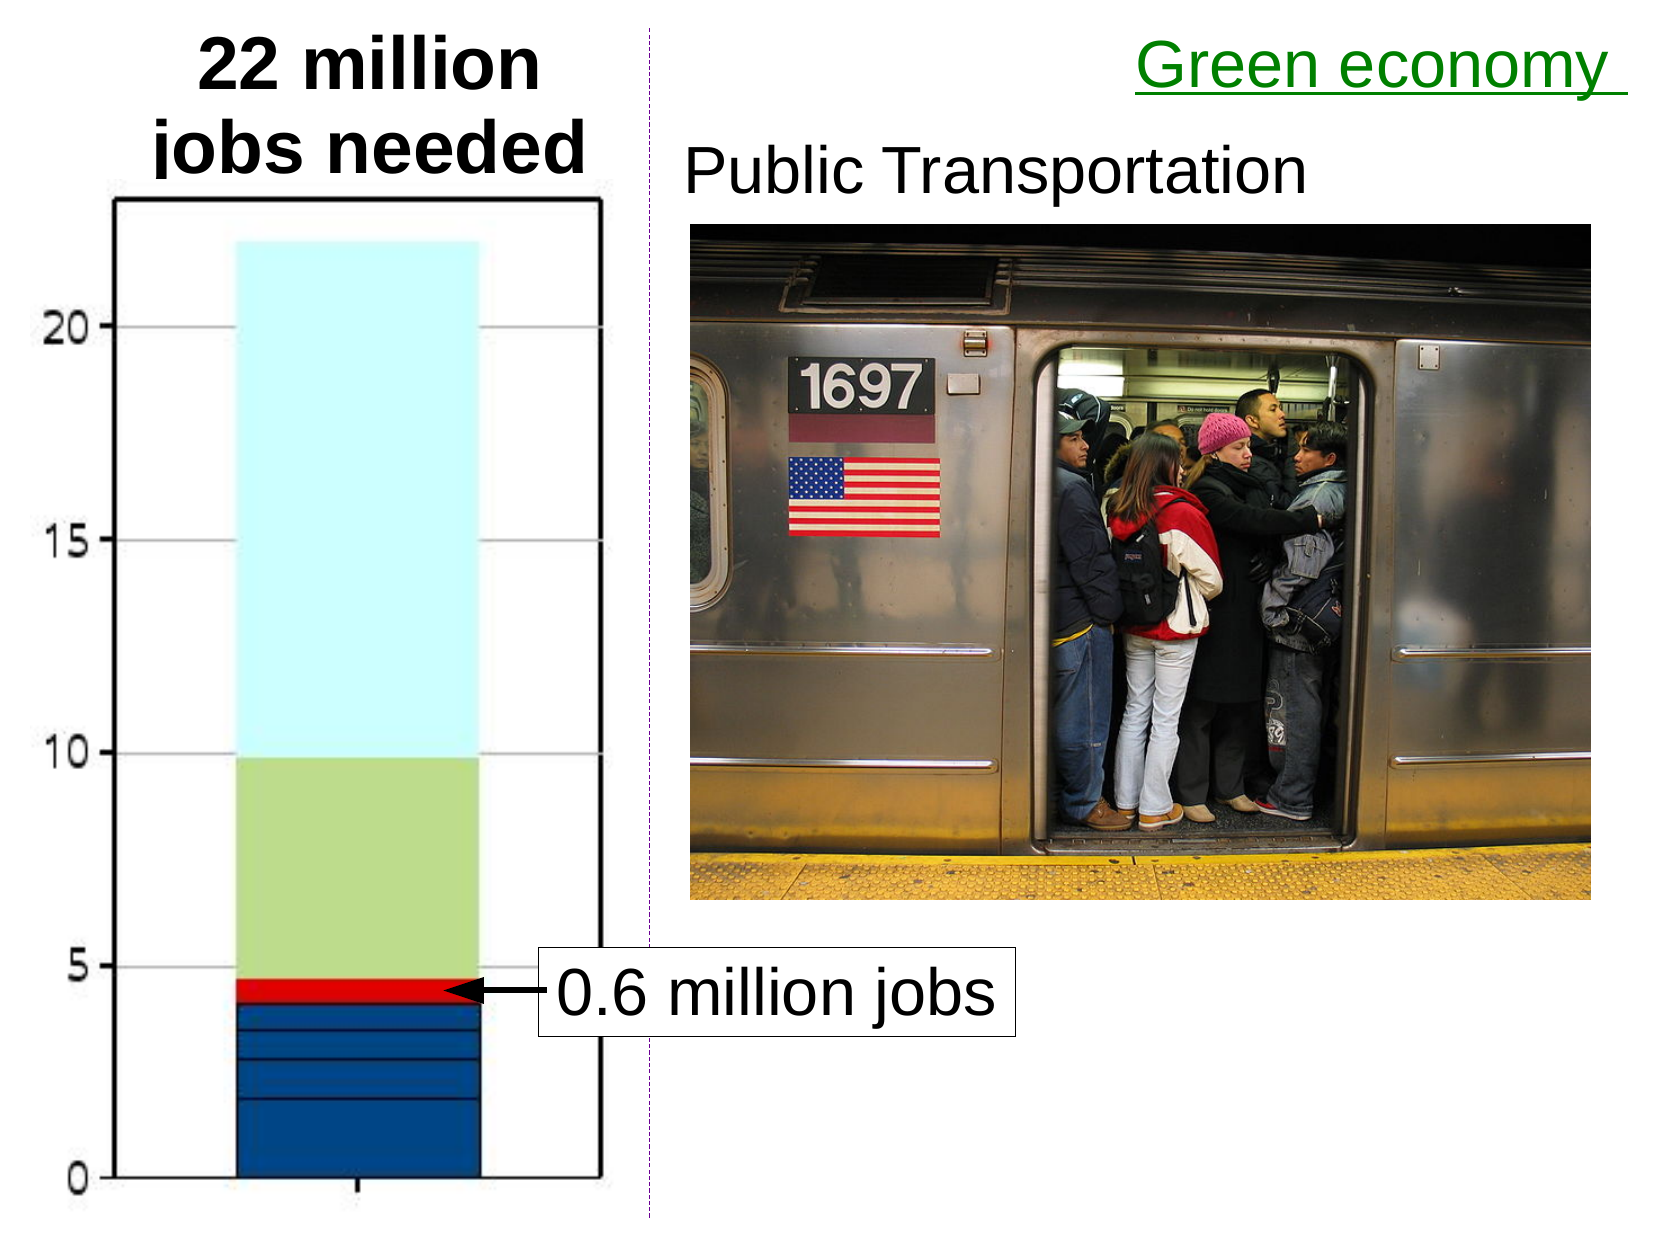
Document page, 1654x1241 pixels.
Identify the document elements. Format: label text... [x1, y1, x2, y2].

picture [690, 224, 1591, 901]
text_box 22 million jobs needed [126, 13, 614, 179]
text_box Green economy [715, 19, 1643, 110]
text_box 0.6 million jobs [538, 947, 1016, 1037]
text_box Public Transportation [668, 126, 1596, 216]
picture [30, 179, 616, 1231]
